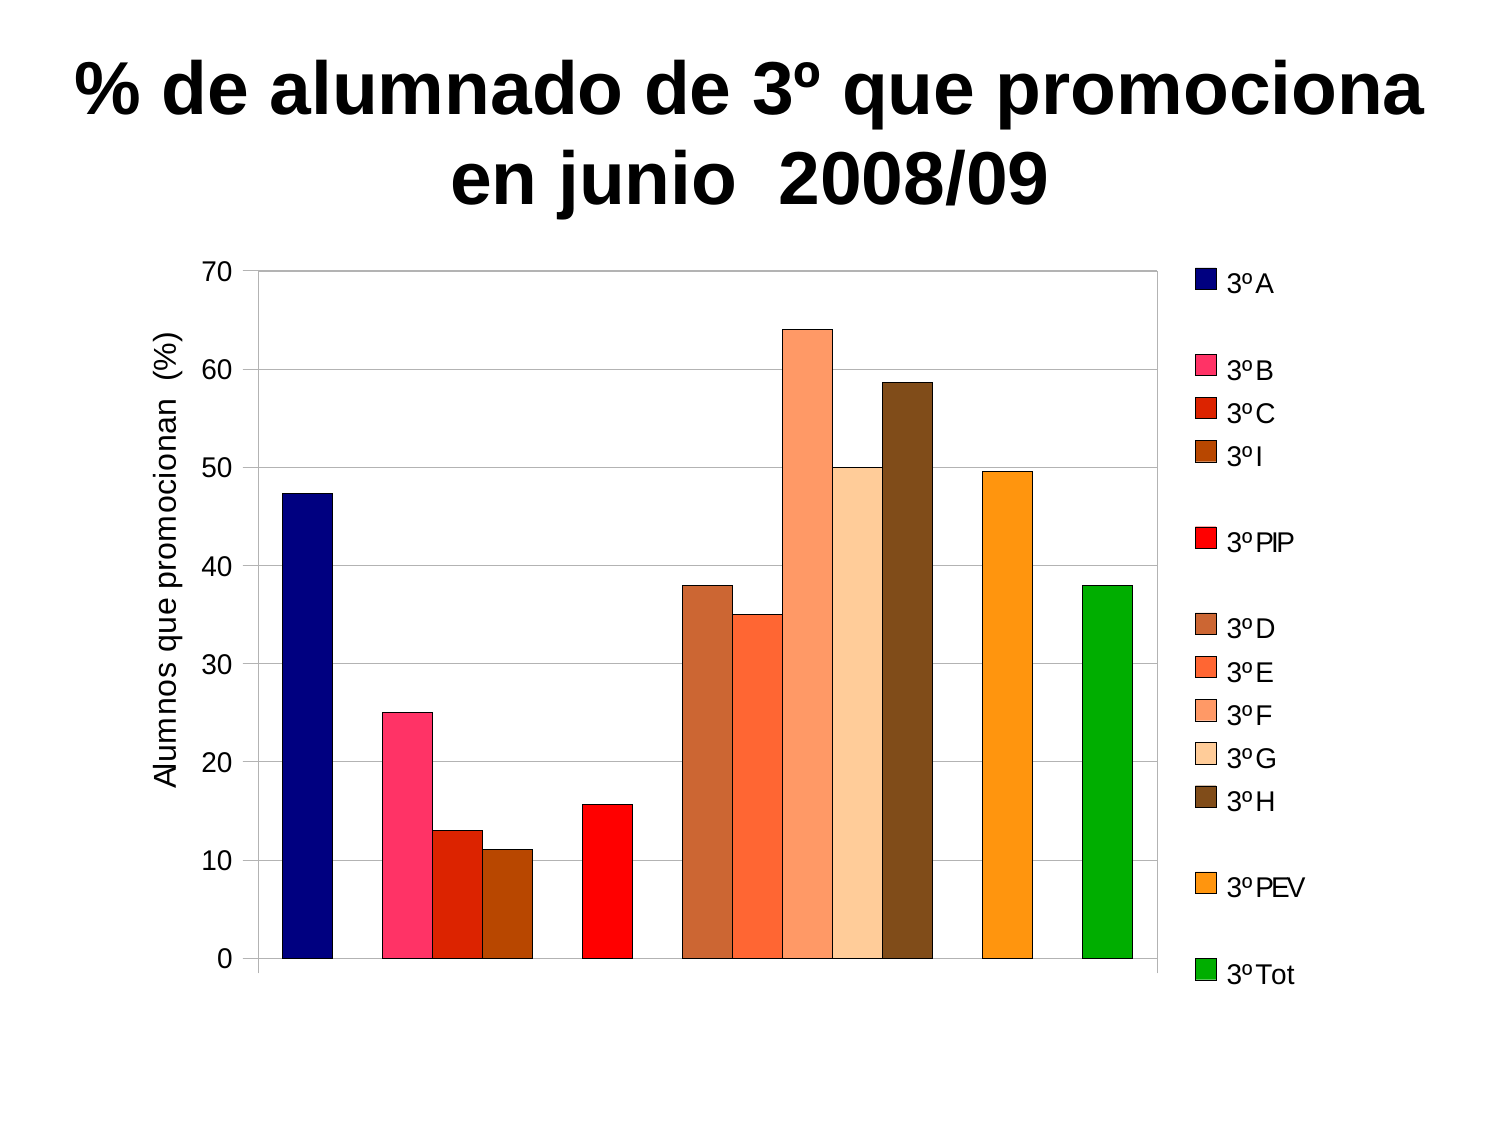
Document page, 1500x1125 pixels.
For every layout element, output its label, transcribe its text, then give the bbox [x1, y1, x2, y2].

picture [118, 239, 1329, 1004]
text_box % de alumnado de 3º que promociona en junio 2008/09 [53, 32, 1447, 227]
